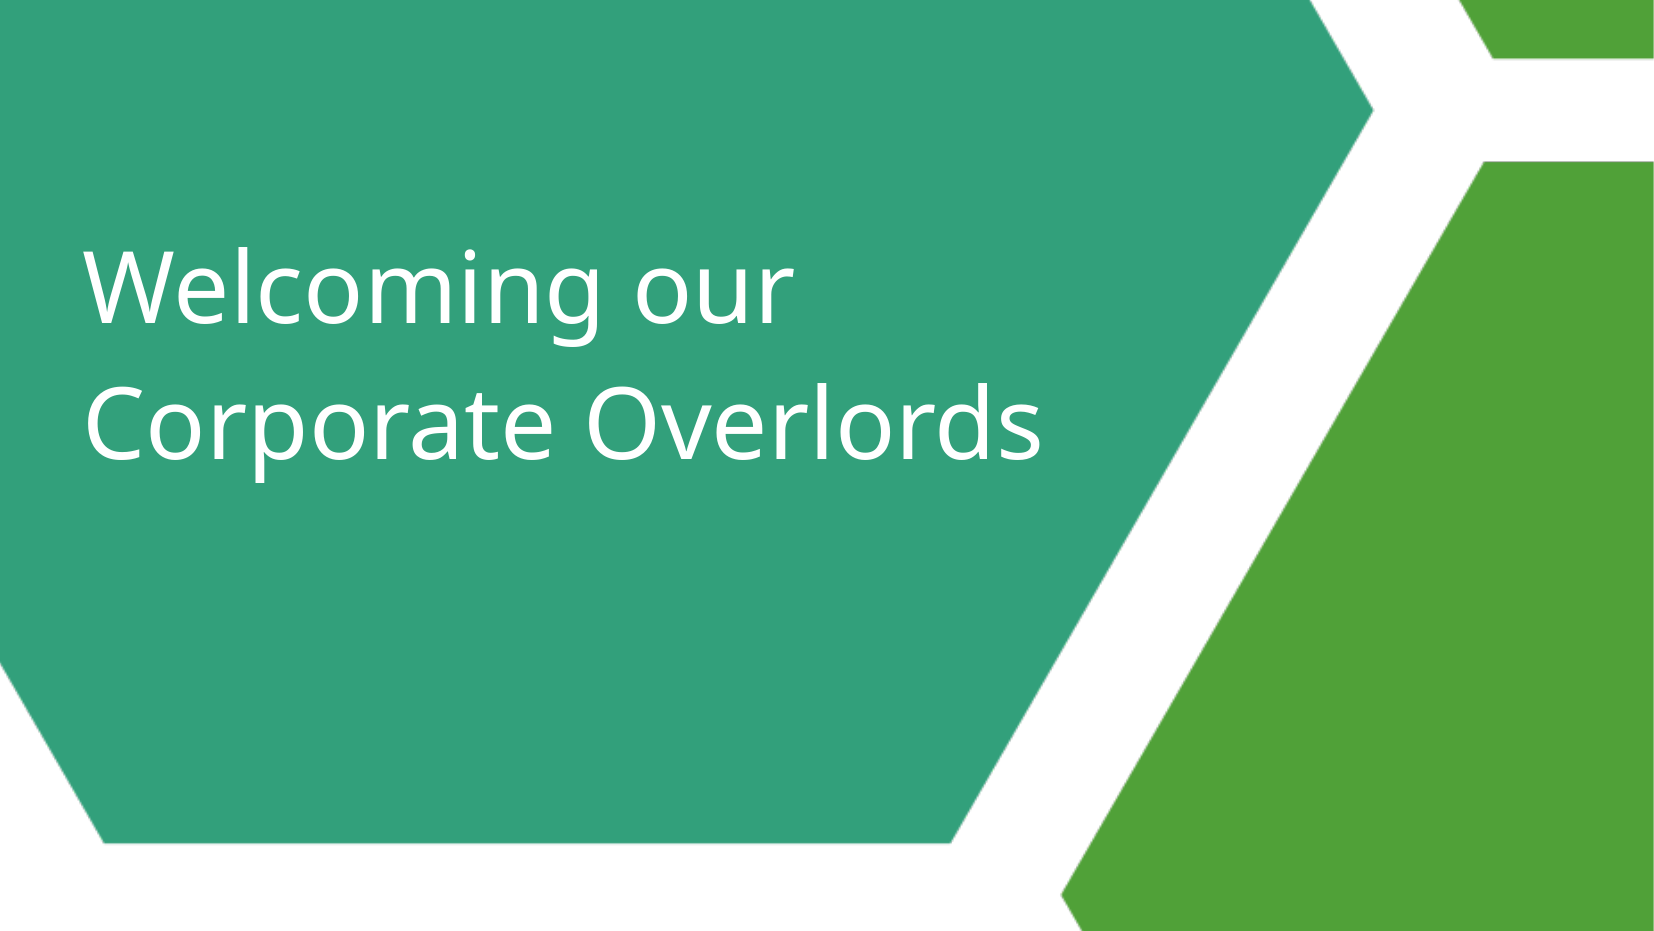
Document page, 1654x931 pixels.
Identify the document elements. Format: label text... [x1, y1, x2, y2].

title Welcoming our Corporate Overlords [82, 219, 1218, 486]
picture [0, 0, 1654, 931]
